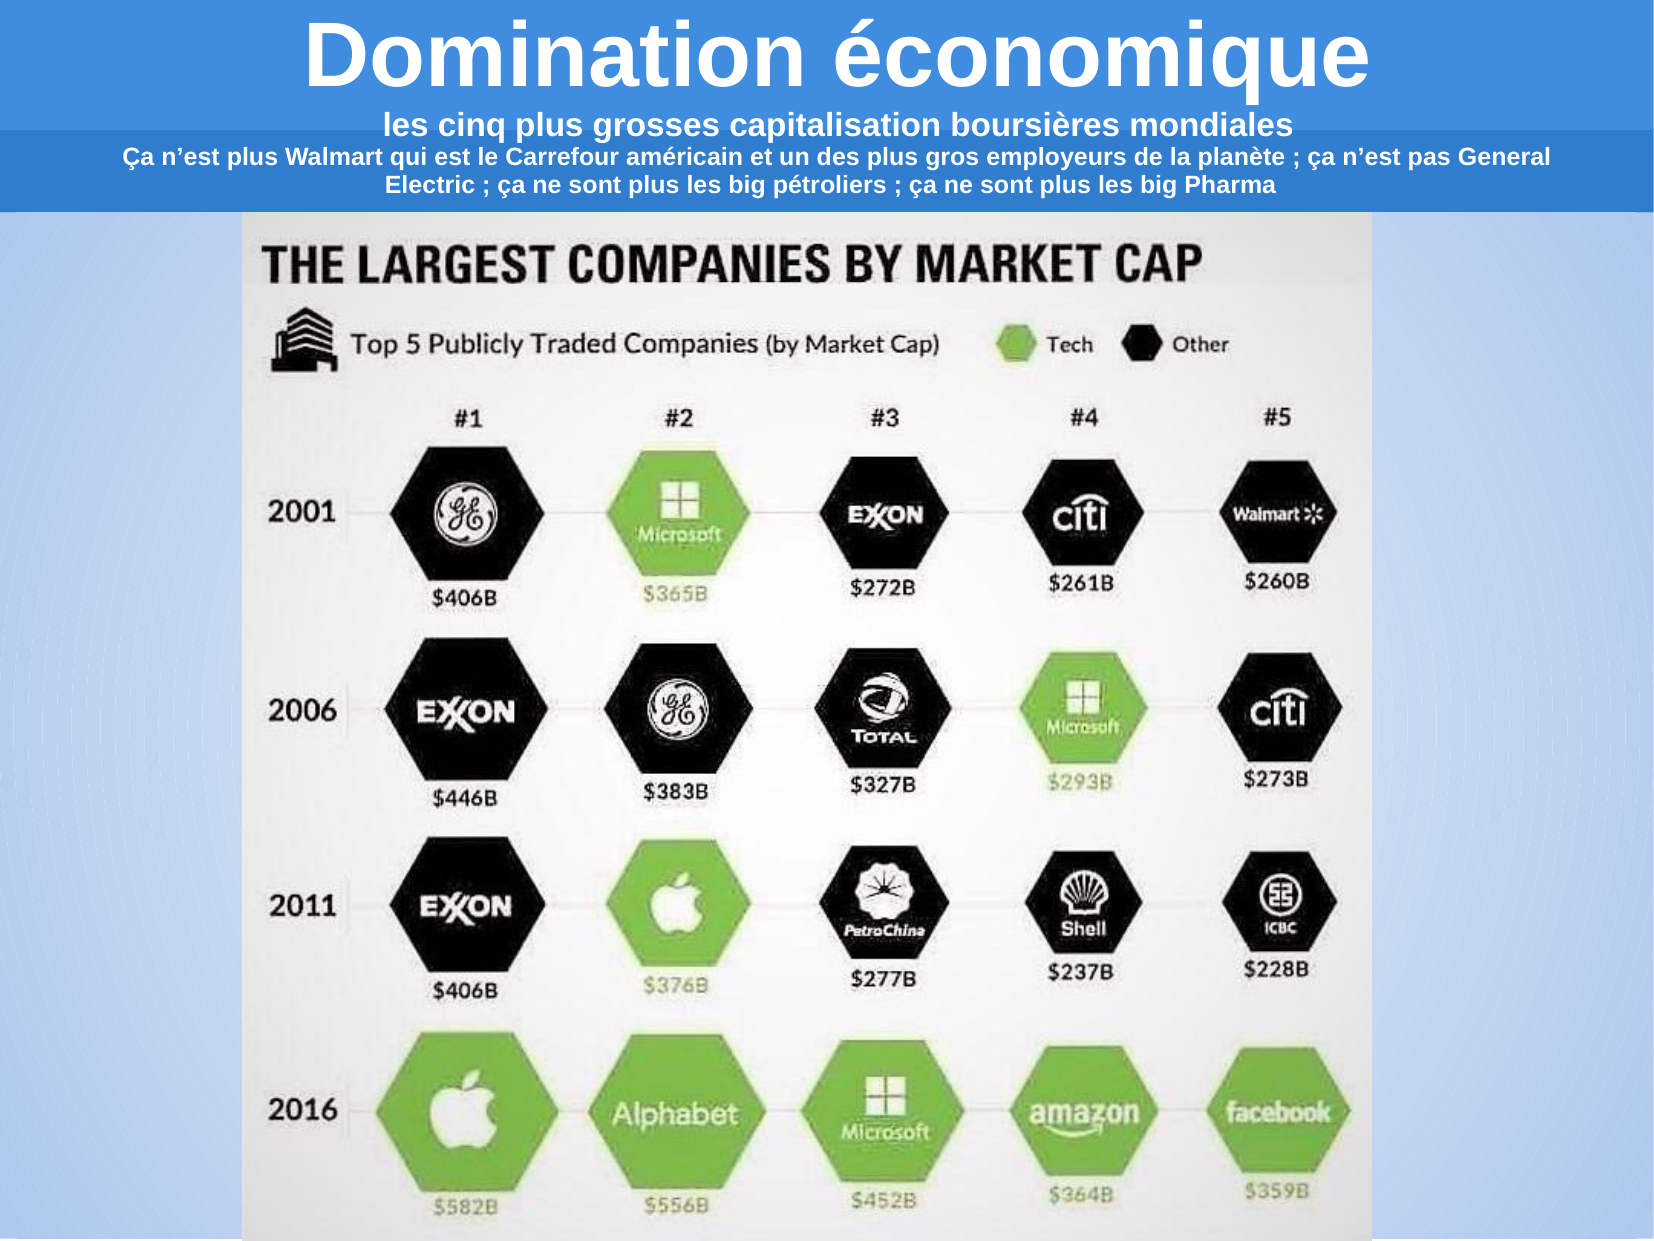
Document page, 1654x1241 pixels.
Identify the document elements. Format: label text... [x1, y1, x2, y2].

picture [242, 212, 1372, 1241]
title Domination économique les cinq plus grosses capitalisation boursières mondiales Ça n’est plus Walmart qui est le Carrefour américain et un des plus gros employeurs de la planète ; ça n’est pas General Electric ; ça ne sont plus les big pétroliers ; ça ne sont plus les big Pharma [94, 3, 1583, 228]
